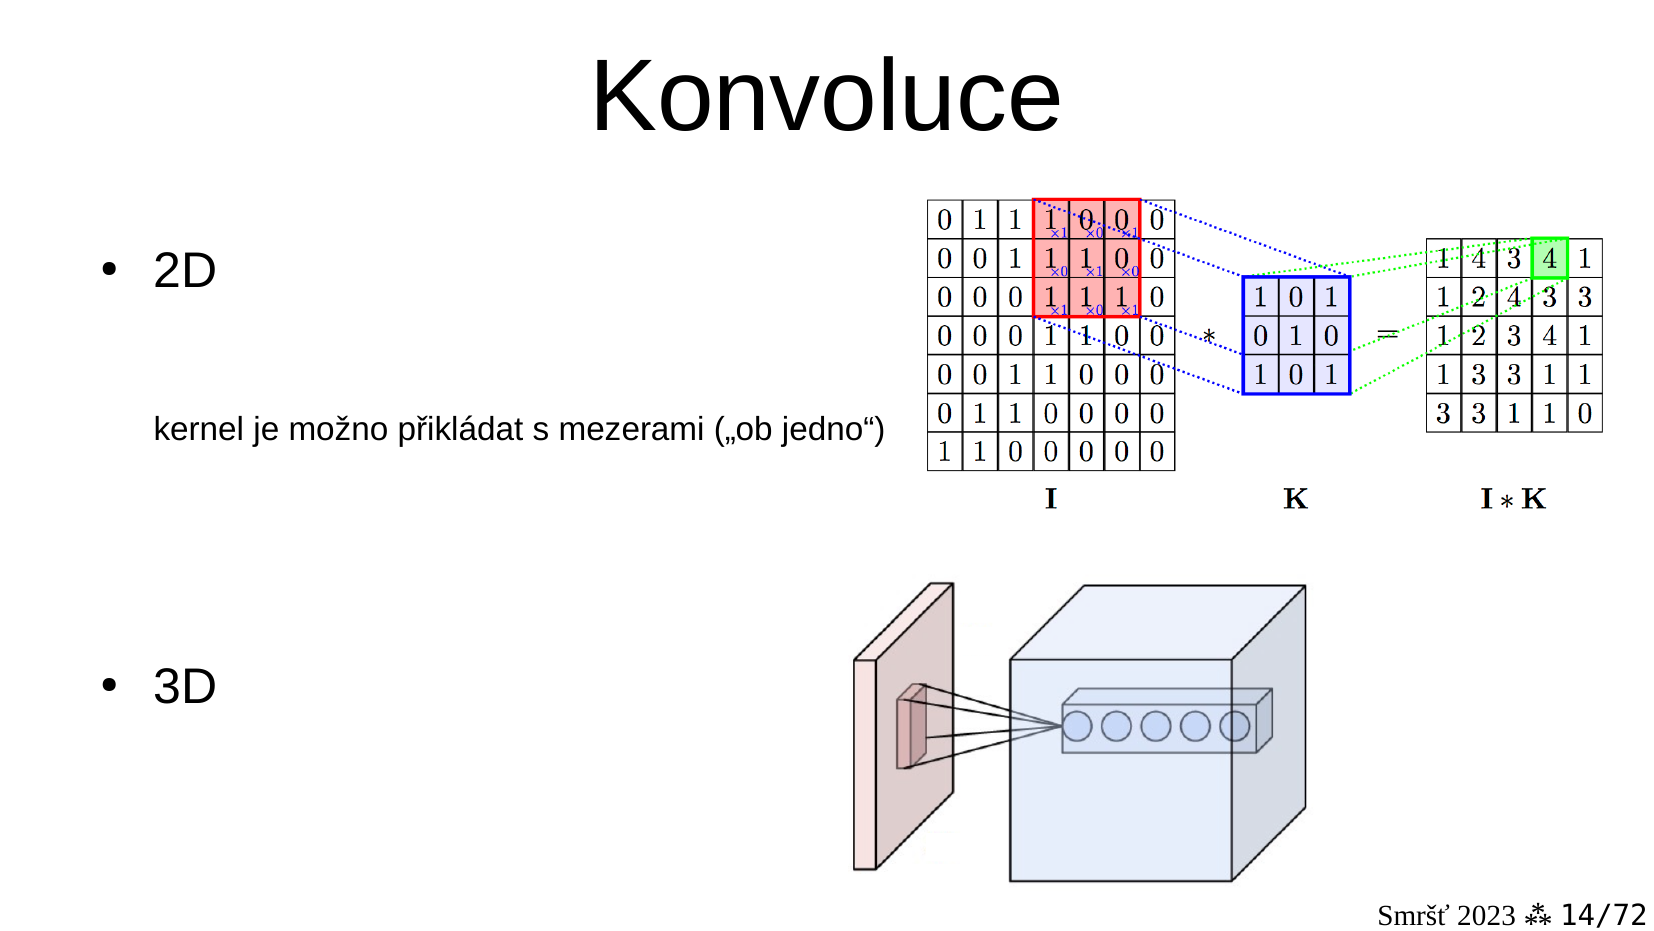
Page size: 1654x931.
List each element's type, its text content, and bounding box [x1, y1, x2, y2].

picture [825, 562, 1334, 905]
title Konvoluce [82, 38, 1571, 153]
picture [917, 190, 1612, 518]
list 2D kernel je možno přikládat s mezerami („ob jedno“) 3D [82, 241, 1571, 931]
